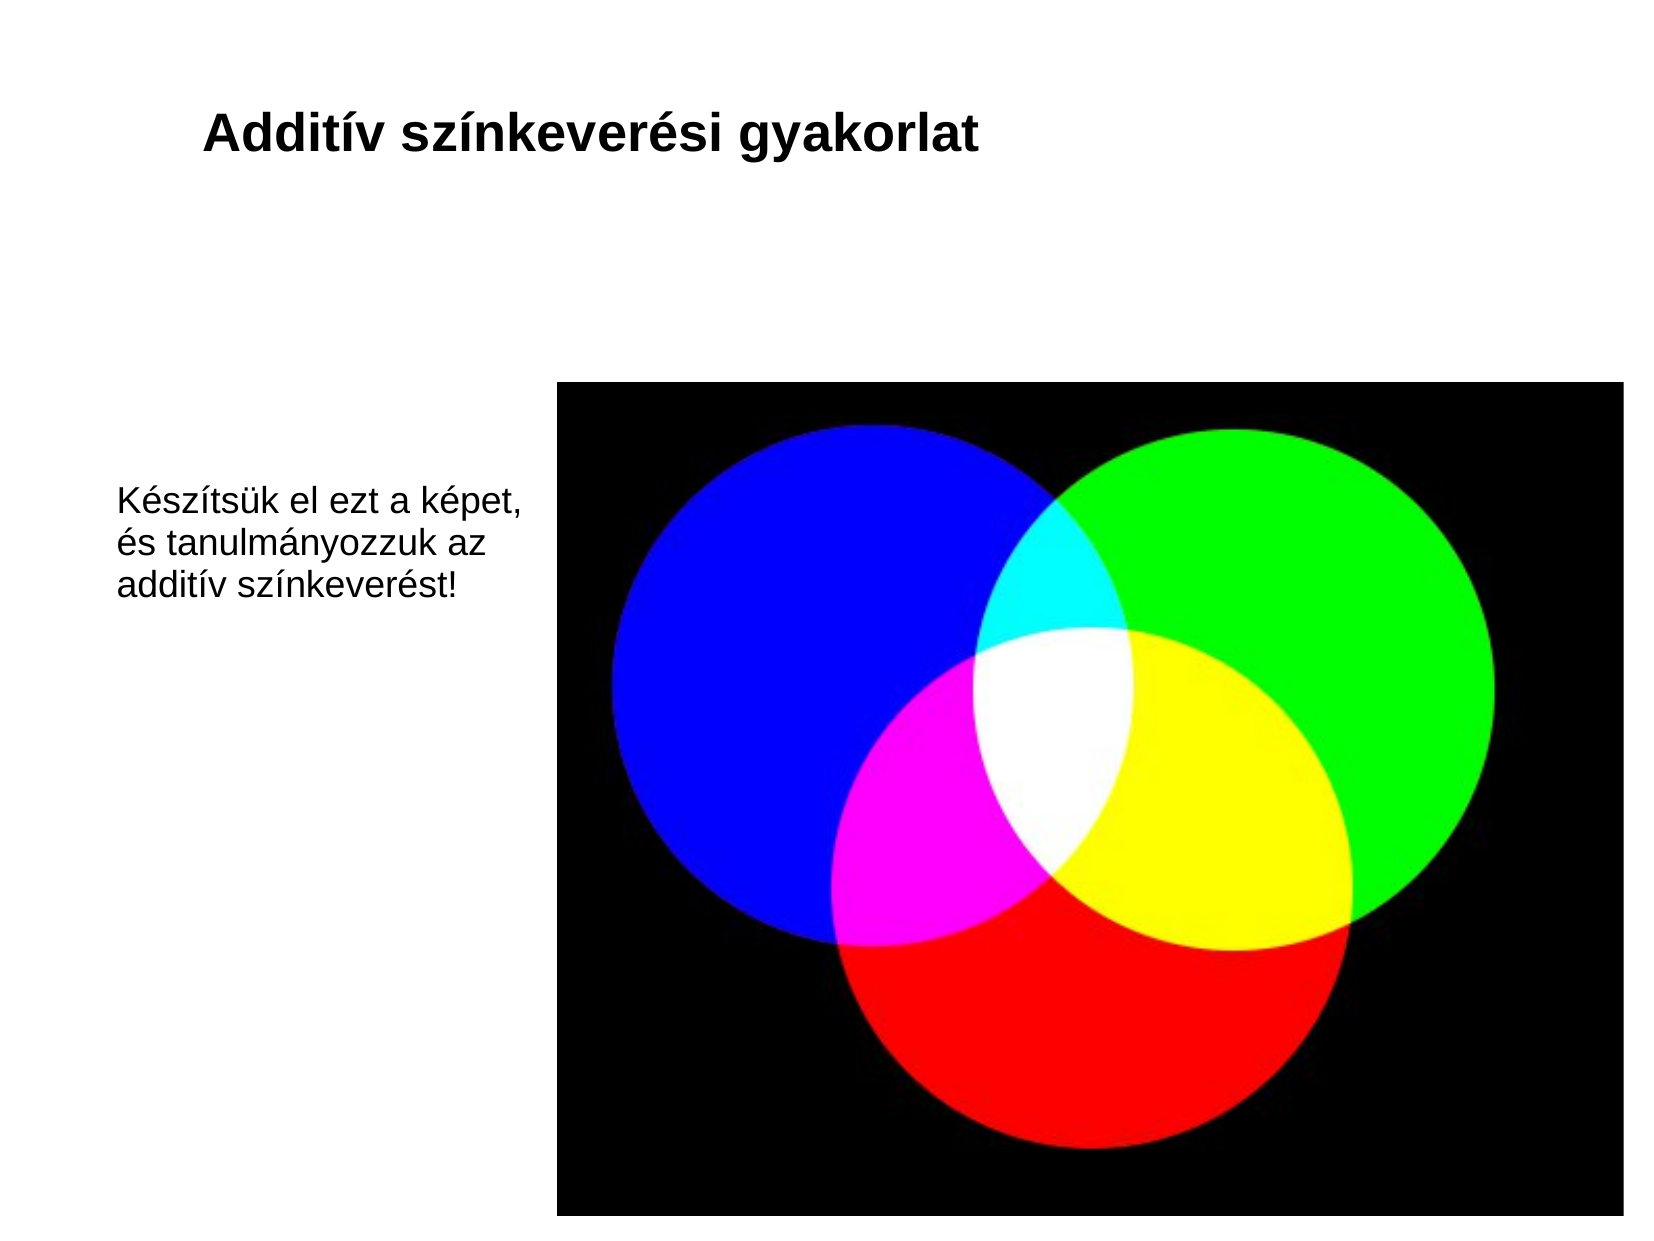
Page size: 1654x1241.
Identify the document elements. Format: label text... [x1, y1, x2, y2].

text_box Készítsük el ezt a képet, és tanulmányozzuk az additív színkeverést! [101, 472, 538, 614]
picture [557, 382, 1624, 1216]
text_box Additív színkeverési gyakorlat [187, 95, 996, 173]
